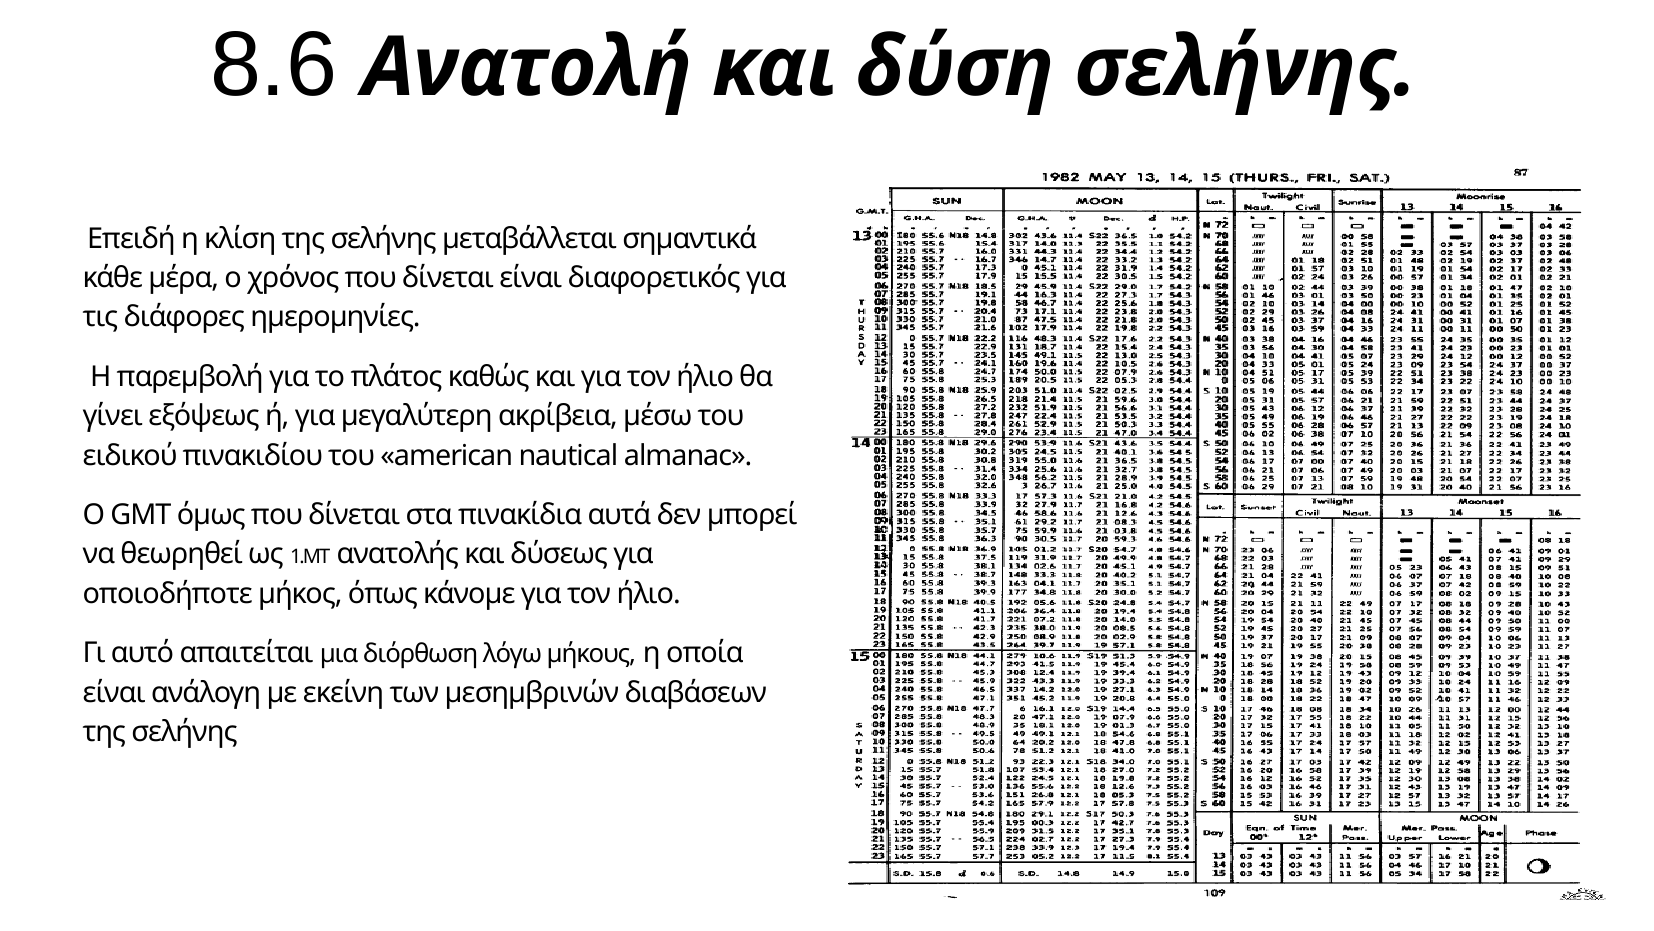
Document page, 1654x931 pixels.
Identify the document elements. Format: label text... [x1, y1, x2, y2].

picture [825, 149, 1616, 901]
list Επειδή η κλίση της σελήνης μεταβάλλεται σημαντικά κάθε μέρα, ο χρόνος που δίνεται είναι διαφορετικός για τις διάφορες ημερομηνίες. Η παρεμβολή για το πλάτος καθώς και για τον ήλιο θα γίνει εξόψεως ή, για μεγαλύτερη ακρίβεια, μέσω του ειδικού πινακιδίου του «american nautical almanac». Ο GΜΤ όμως που δίνεται στα πινακίδια αυτά δεν μπορεί να θεωρηθεί ως 1.ΜΤ ανατολής και δύσεως για οποιοδήποτε μήκος, όπως κάνομε για τον ήλιο. Γι αυτό απαιτείται μια διόρθωση λόγω μήκους, η οποία είναι ανάλογη με εκείνη των μεσημβρινών διαβάσεων της σελήνης [82, 217, 809, 758]
title 8.6 Ανατολή και δύση σελήνης. [82, 12, 1571, 218]
